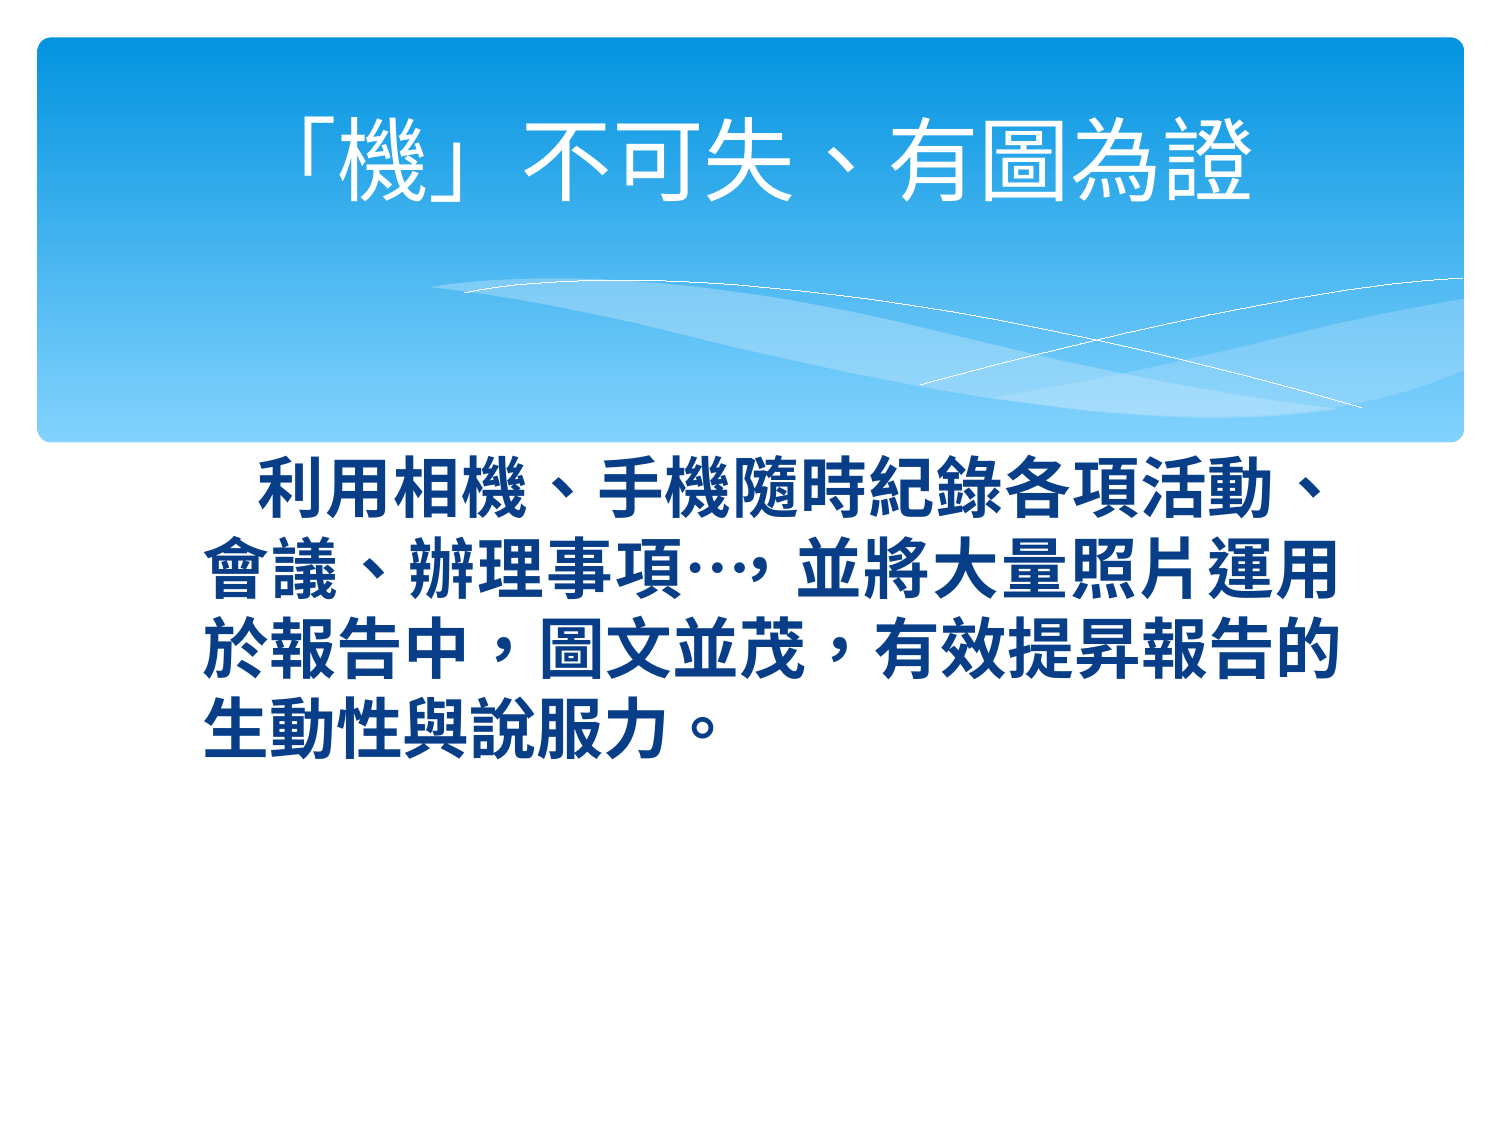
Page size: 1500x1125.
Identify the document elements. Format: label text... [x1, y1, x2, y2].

list 利用相機、手機隨時紀錄各項活動、會議、辦理事項…，並將大量照片運用於報告中，圖文並茂，有效提昇報告的生動性與說服力。 [142, 438, 1359, 1005]
title 「機」不可失、有圖為證 [75, 55, 1426, 261]
